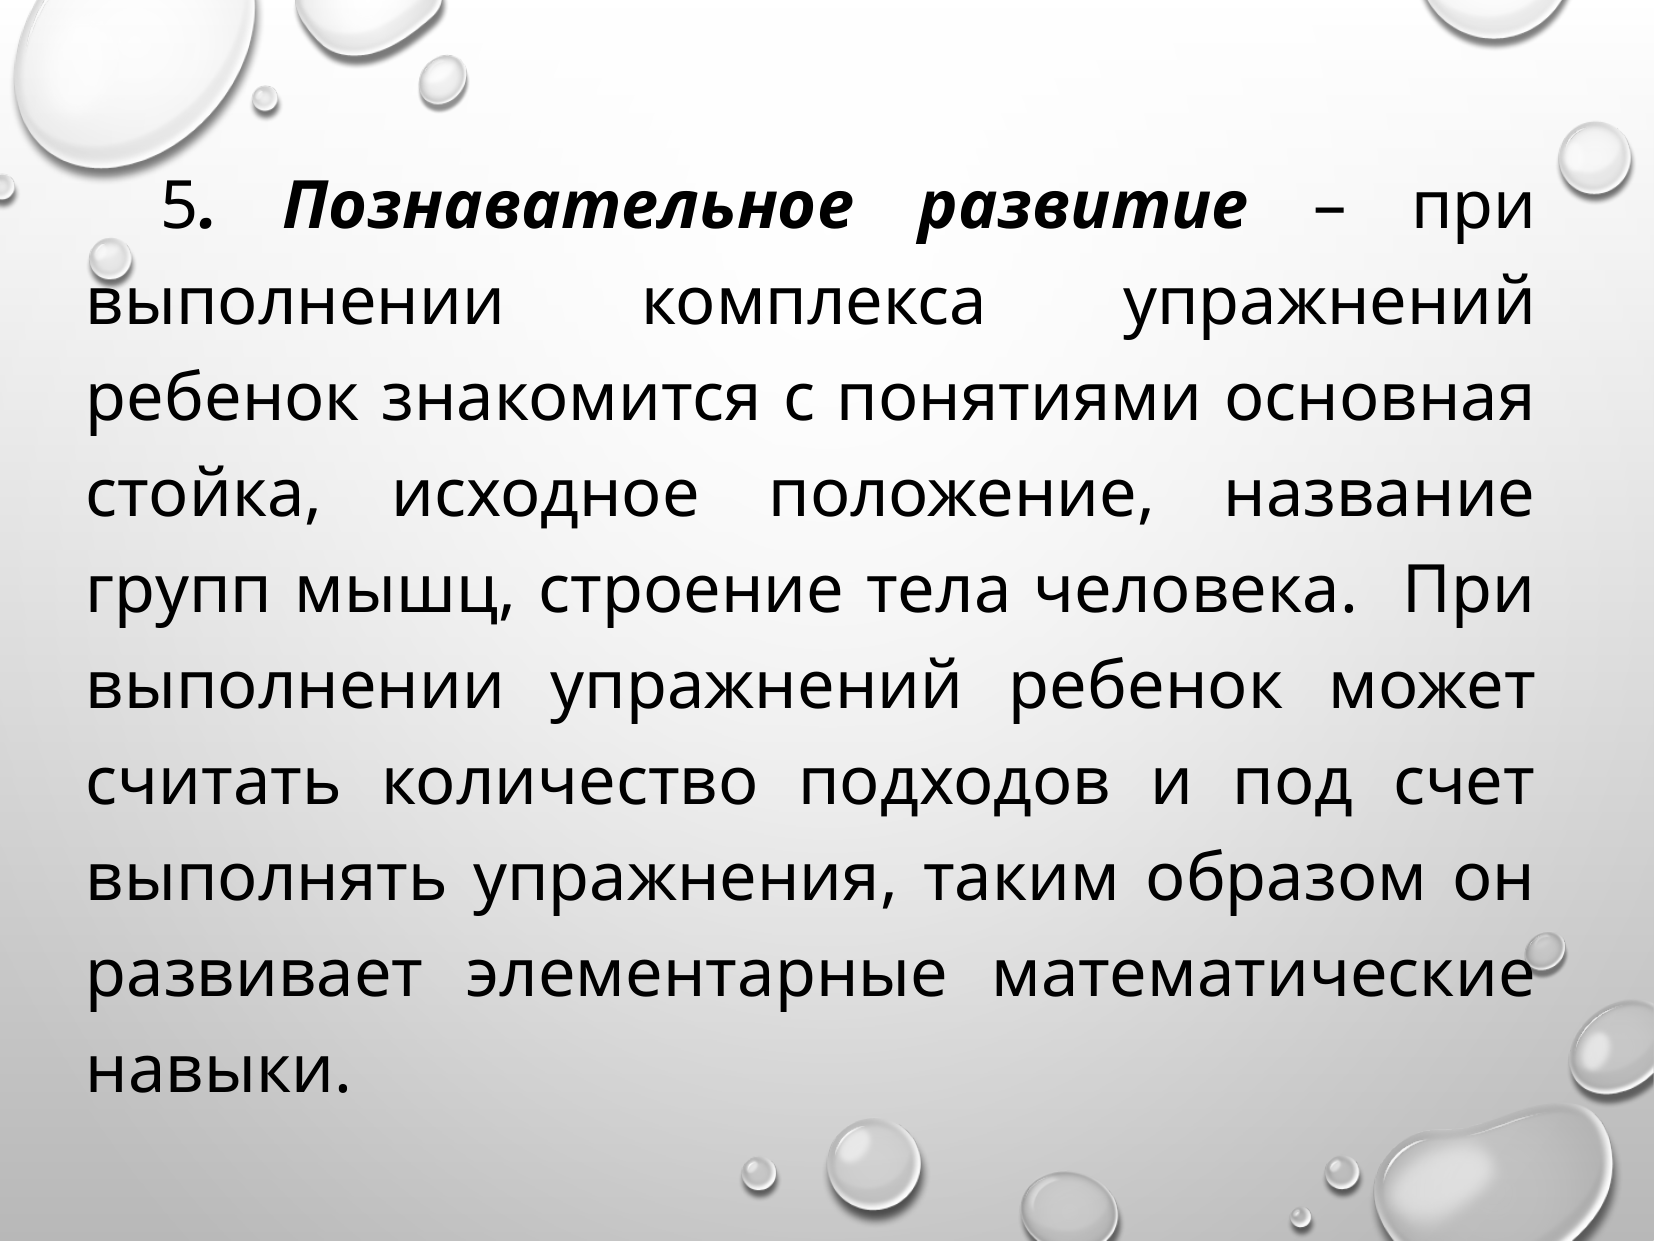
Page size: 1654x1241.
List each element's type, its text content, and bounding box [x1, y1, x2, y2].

subtitle 5. Познавательное развитие – при выполнении комплекса упражнений ребенок знакомится с понятиями основная стойка, исходное положение, название групп мышц, строение тела человека. При выполнении упражнений ребенок может считать количество подходов и под счет выполнять упражнения, таким образом он развивает элементарные математические навыки. [70, 10, 1560, 1241]
